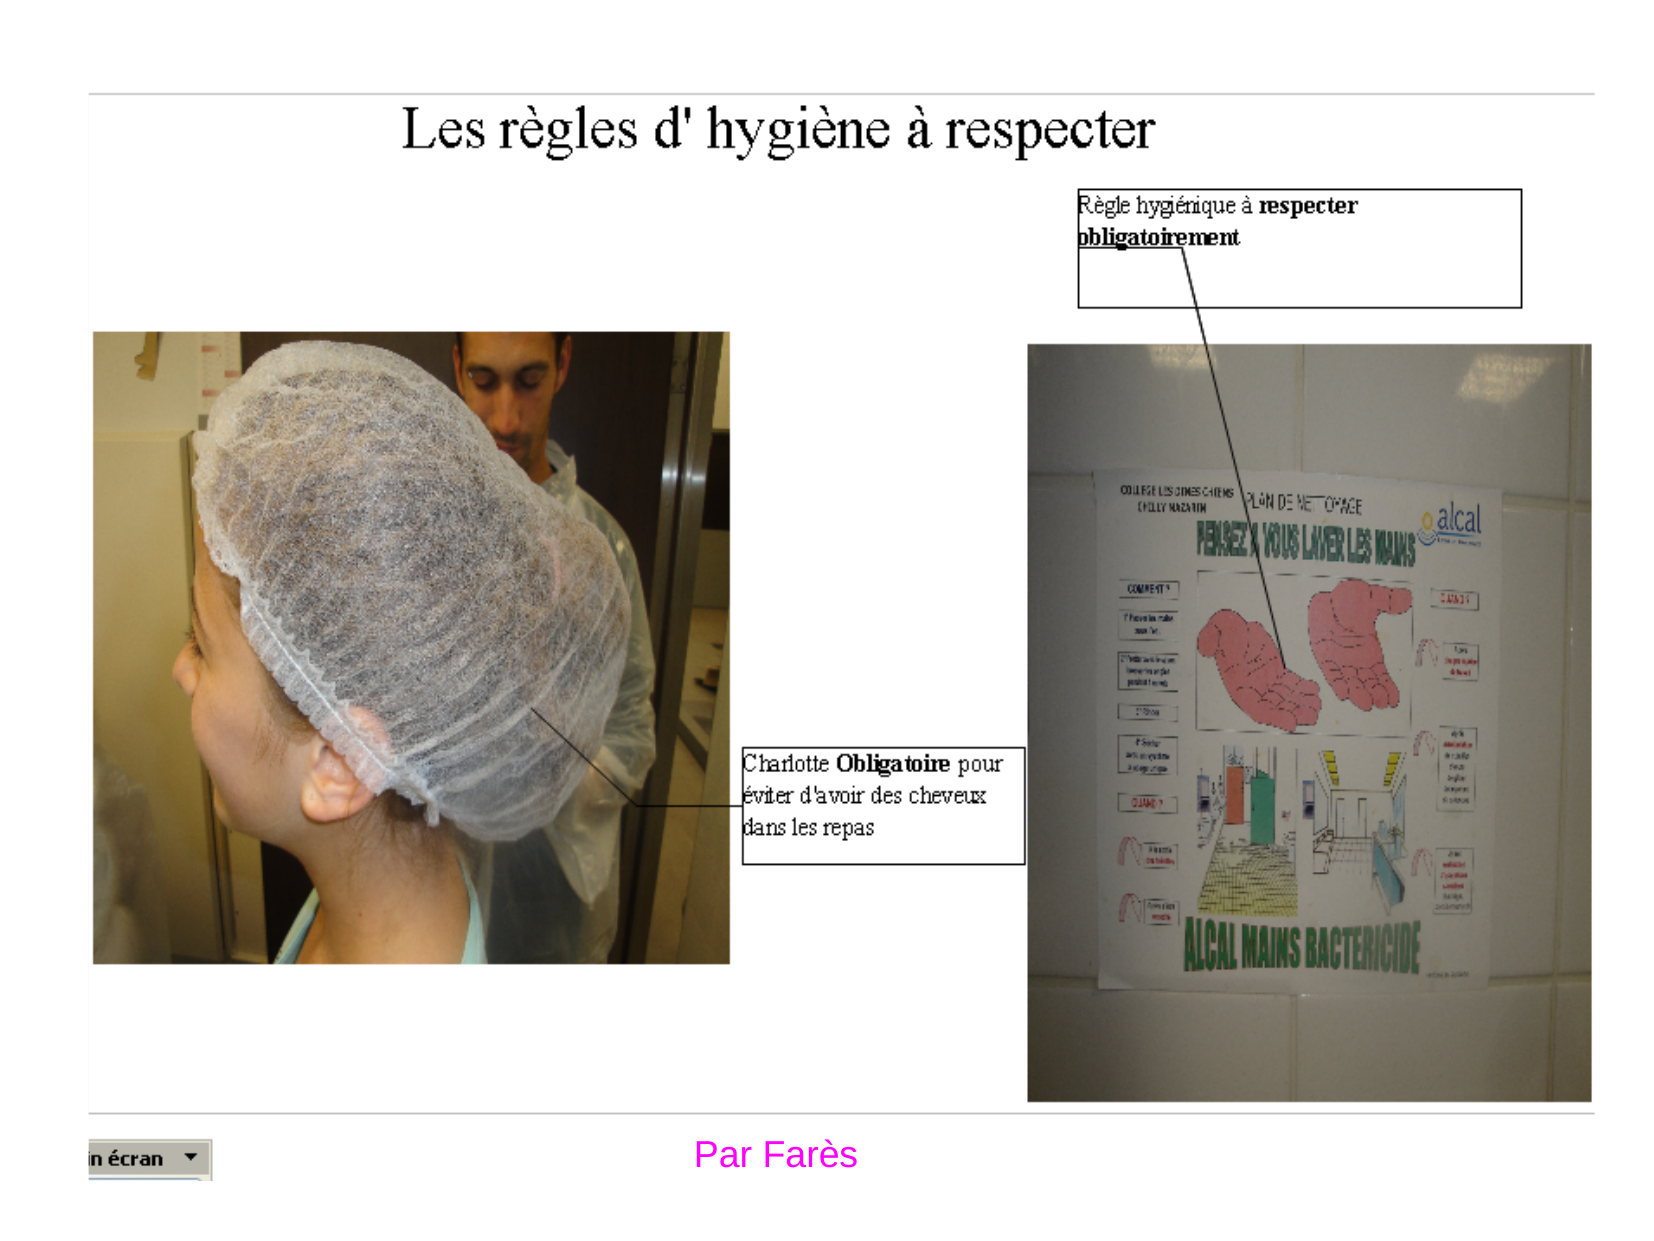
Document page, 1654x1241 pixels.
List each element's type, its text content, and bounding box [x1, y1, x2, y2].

text_box Par Farès [679, 1124, 1211, 1181]
picture [88, 29, 1595, 1181]
